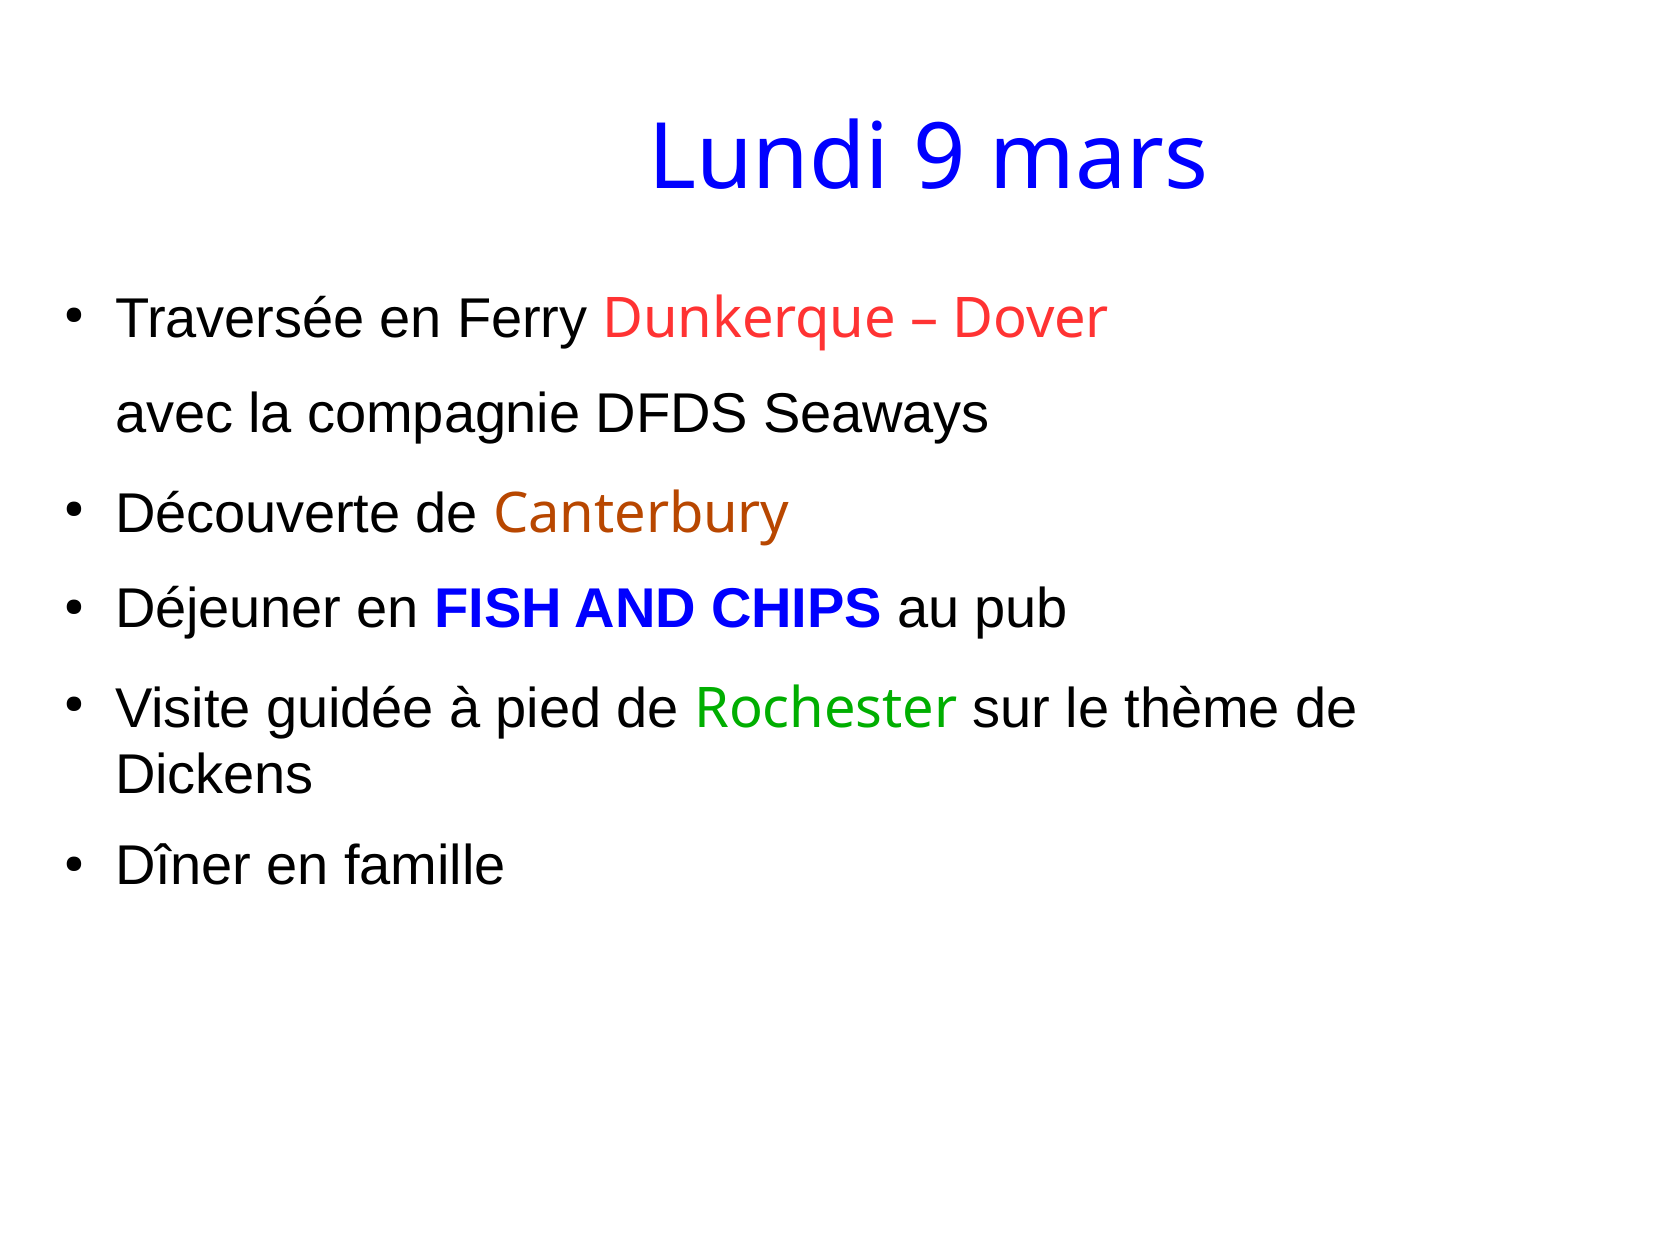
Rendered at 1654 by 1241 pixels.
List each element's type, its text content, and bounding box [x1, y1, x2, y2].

title Lundi 9 mars [82, 49, 1571, 257]
list Traversée en Ferry Dunkerque – Dover avec la compagnie DFDS Seaways Découverte de Canterbury Déjeuner en FISH AND CHIPS au pub Visite guidée à pied de Rochester sur le thème de Dickens Dîner en famille [47, 178, 1536, 898]
